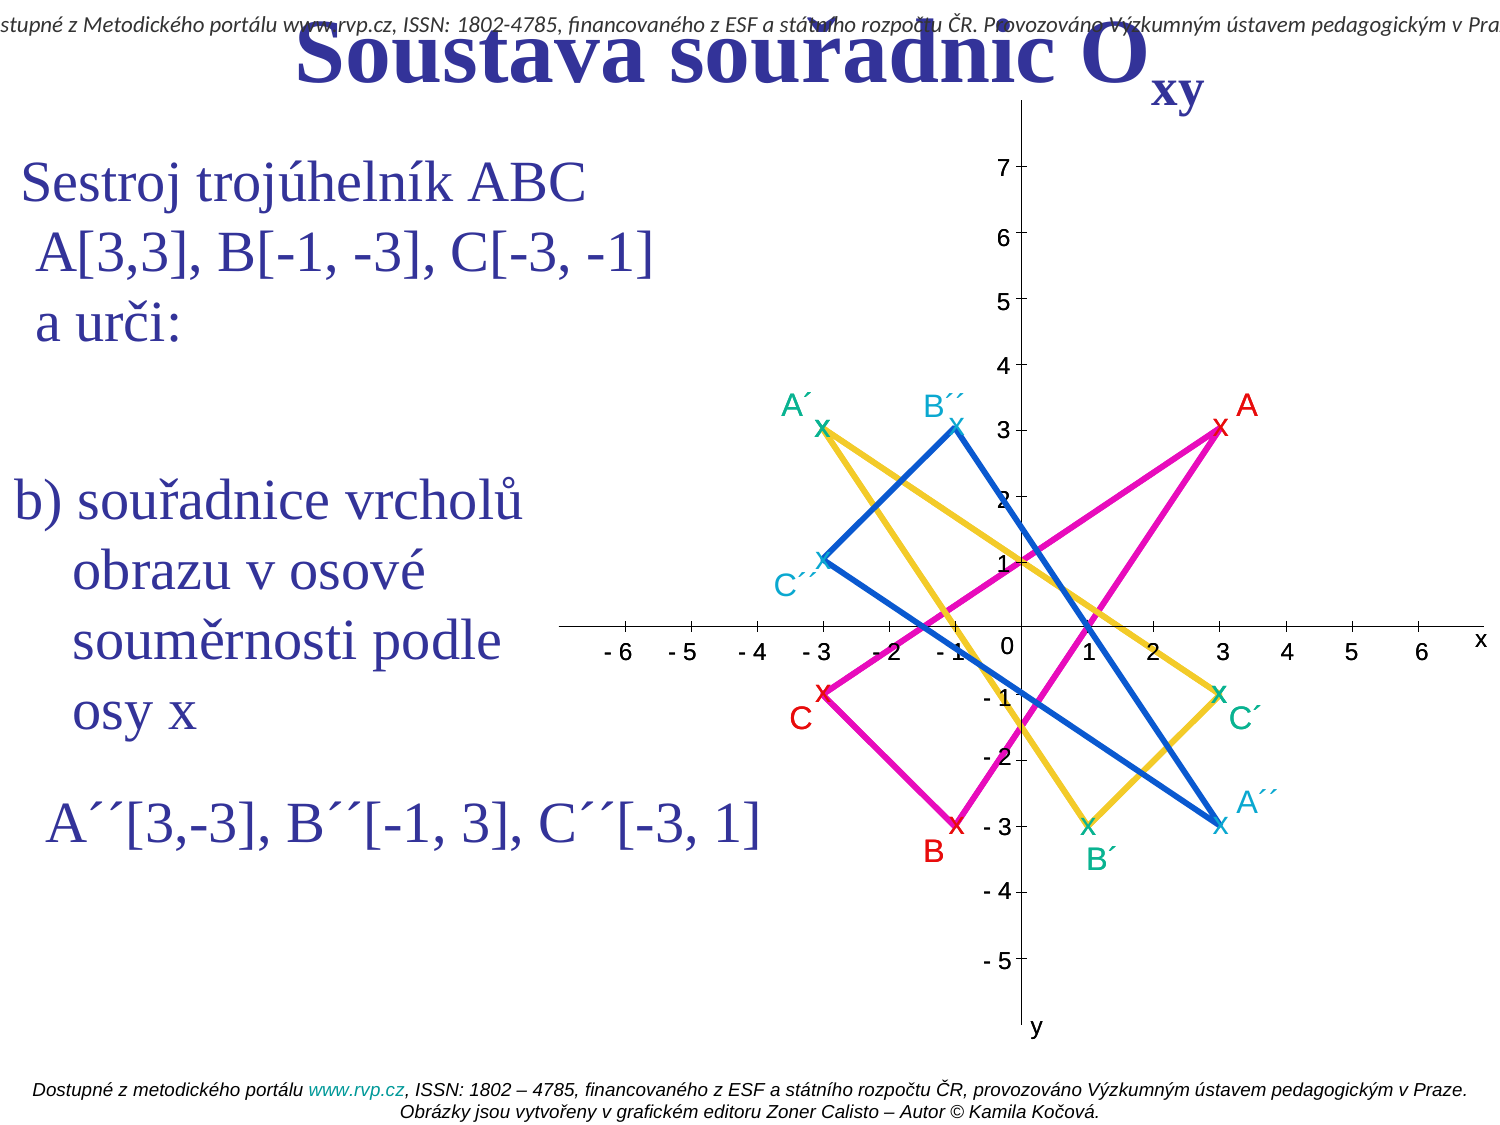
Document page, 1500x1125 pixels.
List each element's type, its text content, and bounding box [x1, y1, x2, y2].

text_box b) souřadnice vrcholů obrazu v osové souměrnosti podle osy x [0, 453, 549, 750]
picture [549, 90, 1500, 1057]
text_box Sestroj trojúhelník ABC A[3,3], B[-1, -3], C[-3, -1] a urči: [5, 135, 549, 453]
text_box Dostupné z metodického portálu www.rvp.cz, ISSN: 1802 – 4785, financovaného z ESF a státního rozpočtu ČR, provozováno Výzkumným ústavem pedagogickým v Praze. Obrázky jsou vytvořeny v grafickém editoru Zoner Calisto – Autor © Kamila Kočová. [0, 1070, 1500, 1125]
text_box A´´[3,-3], B´´[-1, 3], C´´[-3, 1] [30, 776, 549, 862]
text_box Soustava souřadnic Oxy [75, 73, 1426, 135]
text_box Dostupné z Metodického portálu www.rvp.cz, ISSN: 1802-4785, financovaného z ESF a státního rozpočtu ČR. Provozováno Výzkumným ústavem pedagogickým v Praze. [0, 2, 1500, 73]
